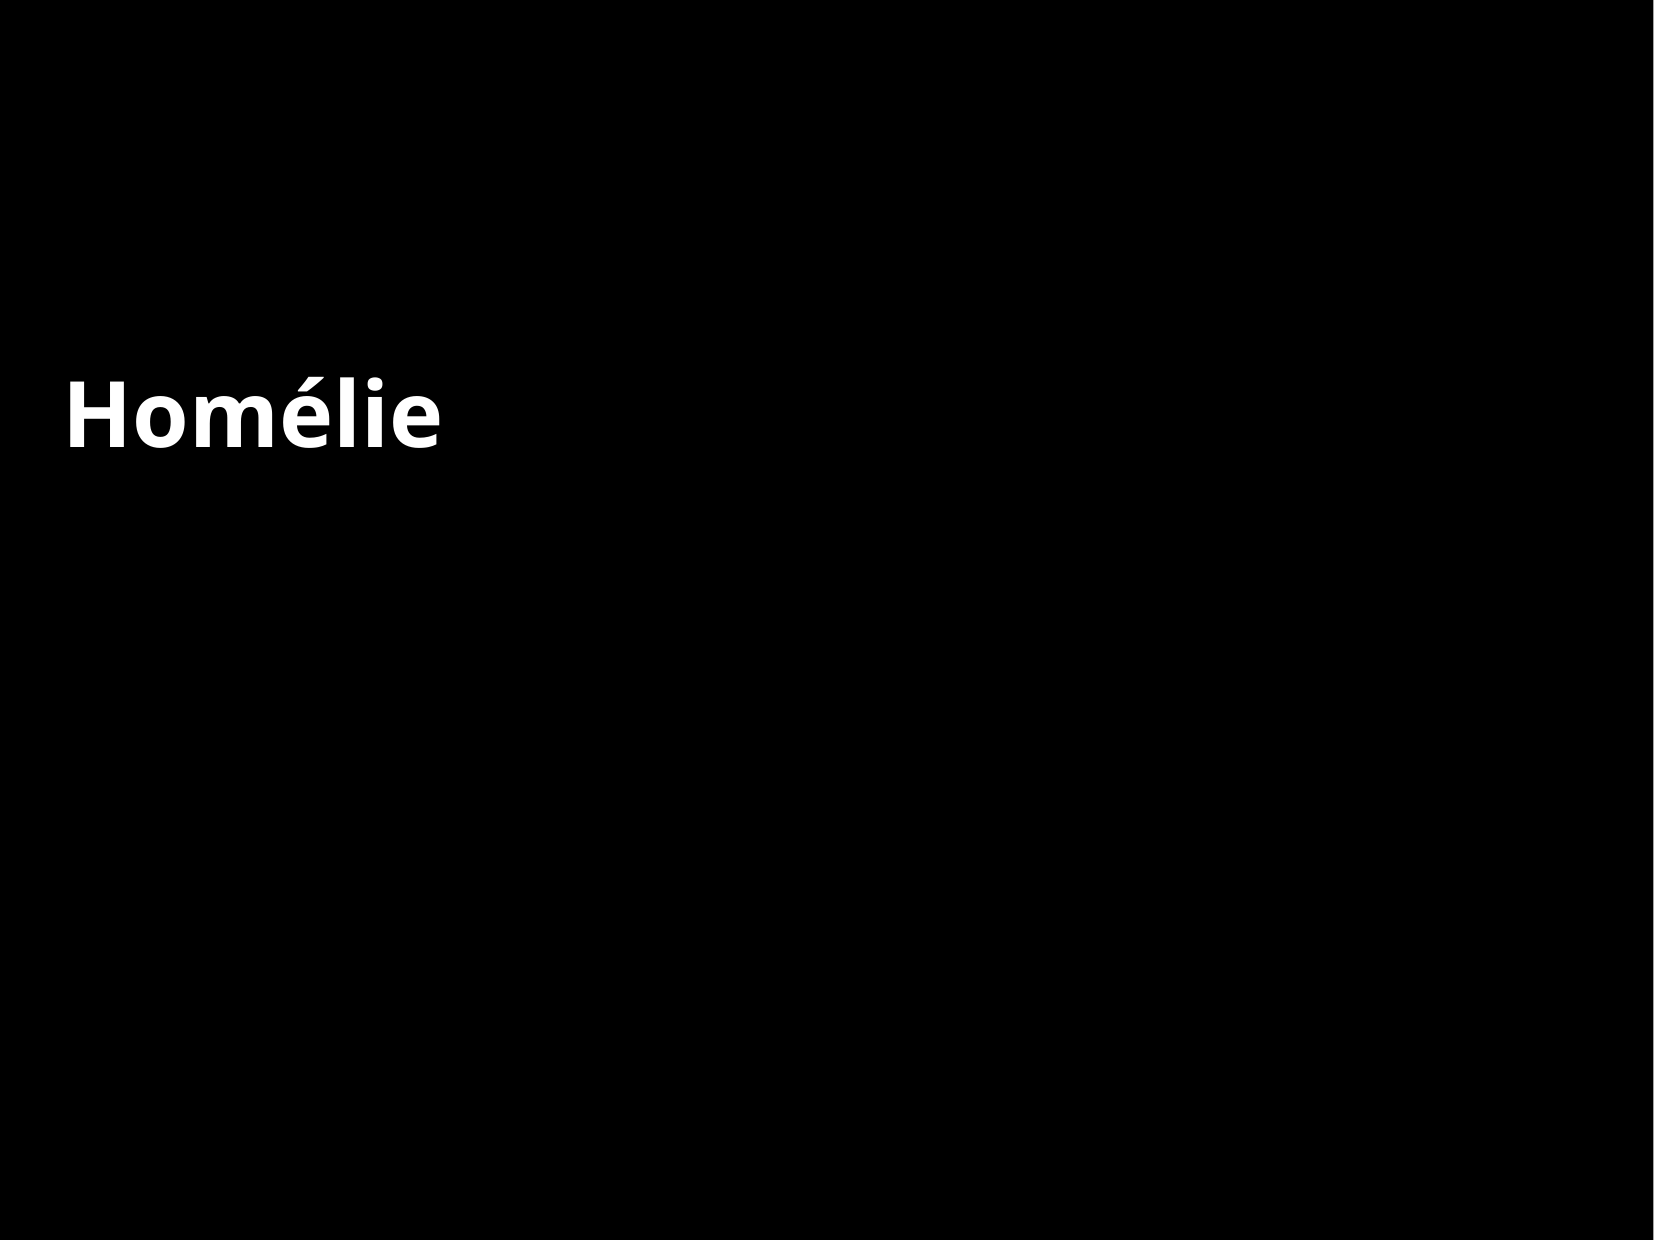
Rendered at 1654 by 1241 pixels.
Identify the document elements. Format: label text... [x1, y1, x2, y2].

title Homélie [47, 25, 1607, 1185]
